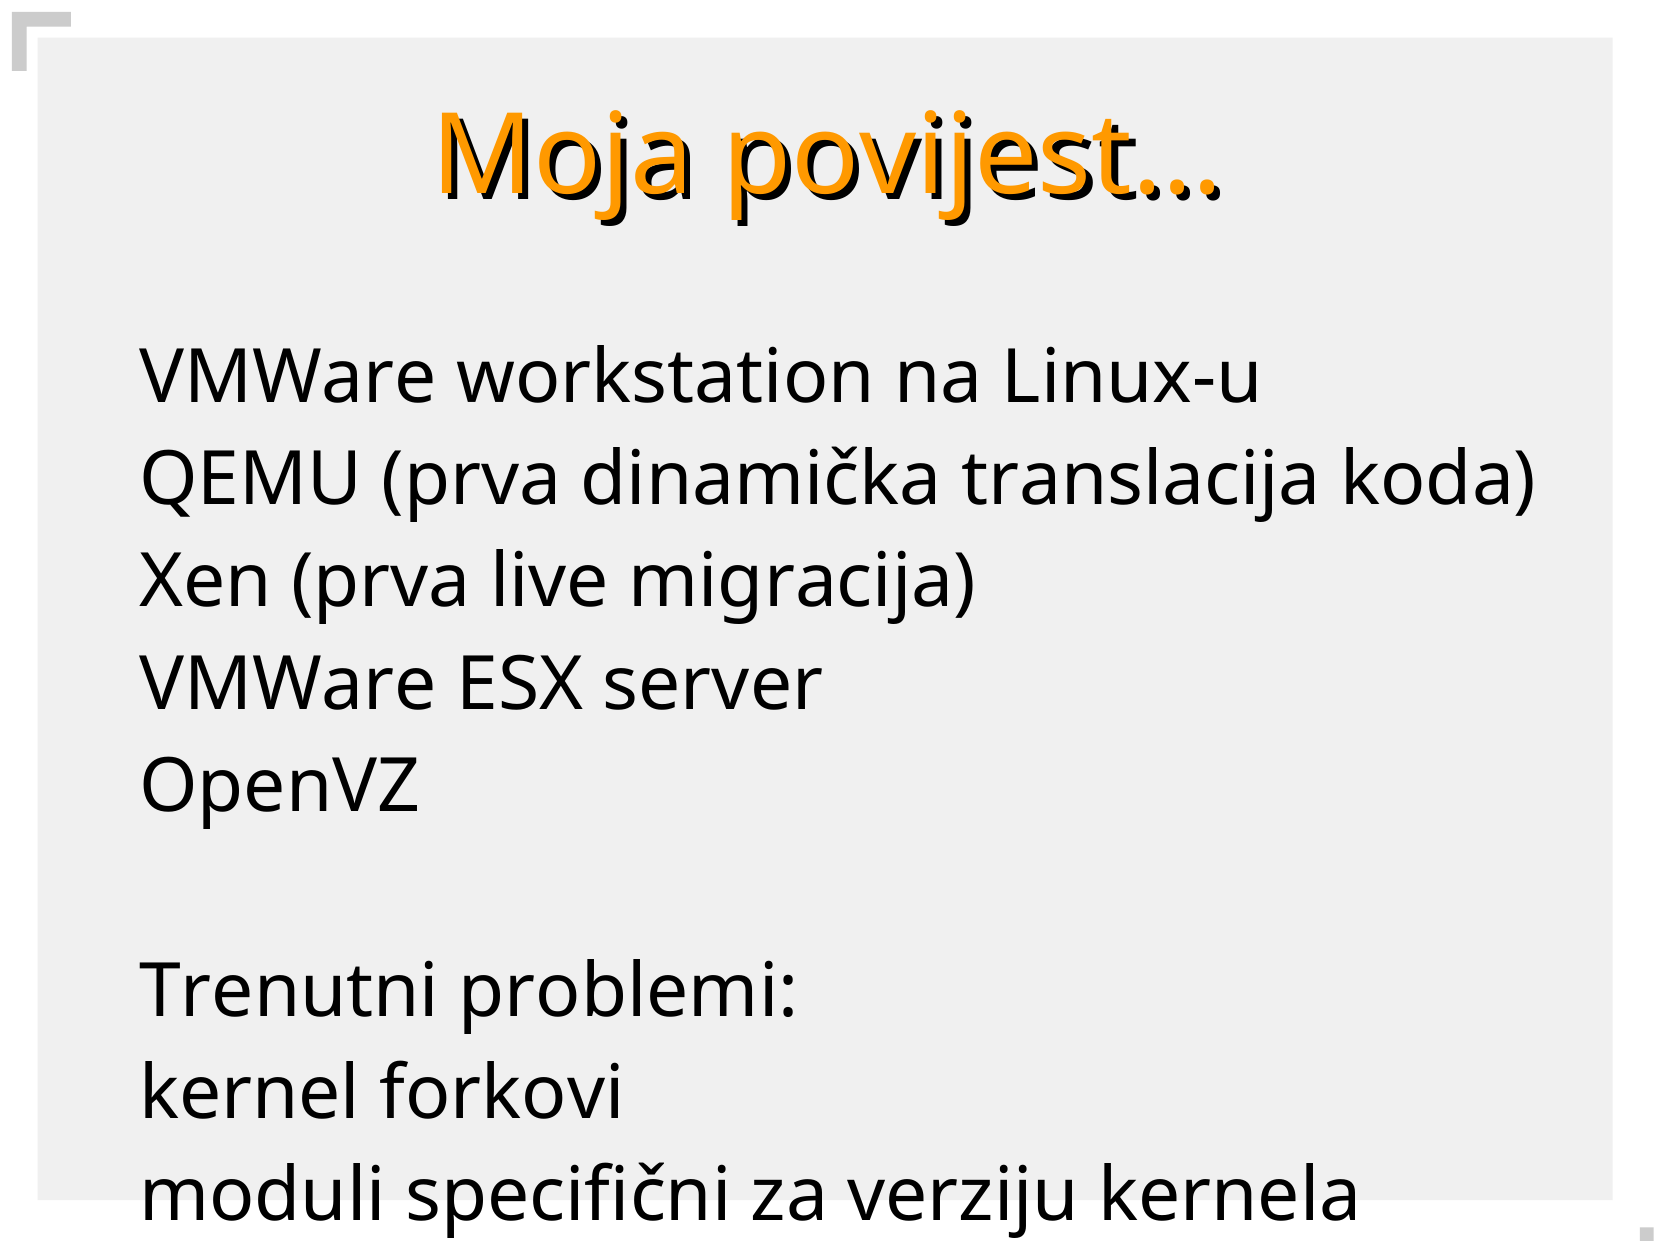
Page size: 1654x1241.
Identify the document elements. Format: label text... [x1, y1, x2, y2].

title Moja povijest... [121, 46, 1534, 254]
list VMWare workstation na Linux-u QEMU (prva dinamička translacija koda) Xen (prva live migracija) VMWare ESX server OpenVZ Trenutni problemi: kernel forkovi moduli specifični za verziju kernela [121, 322, 1561, 1132]
